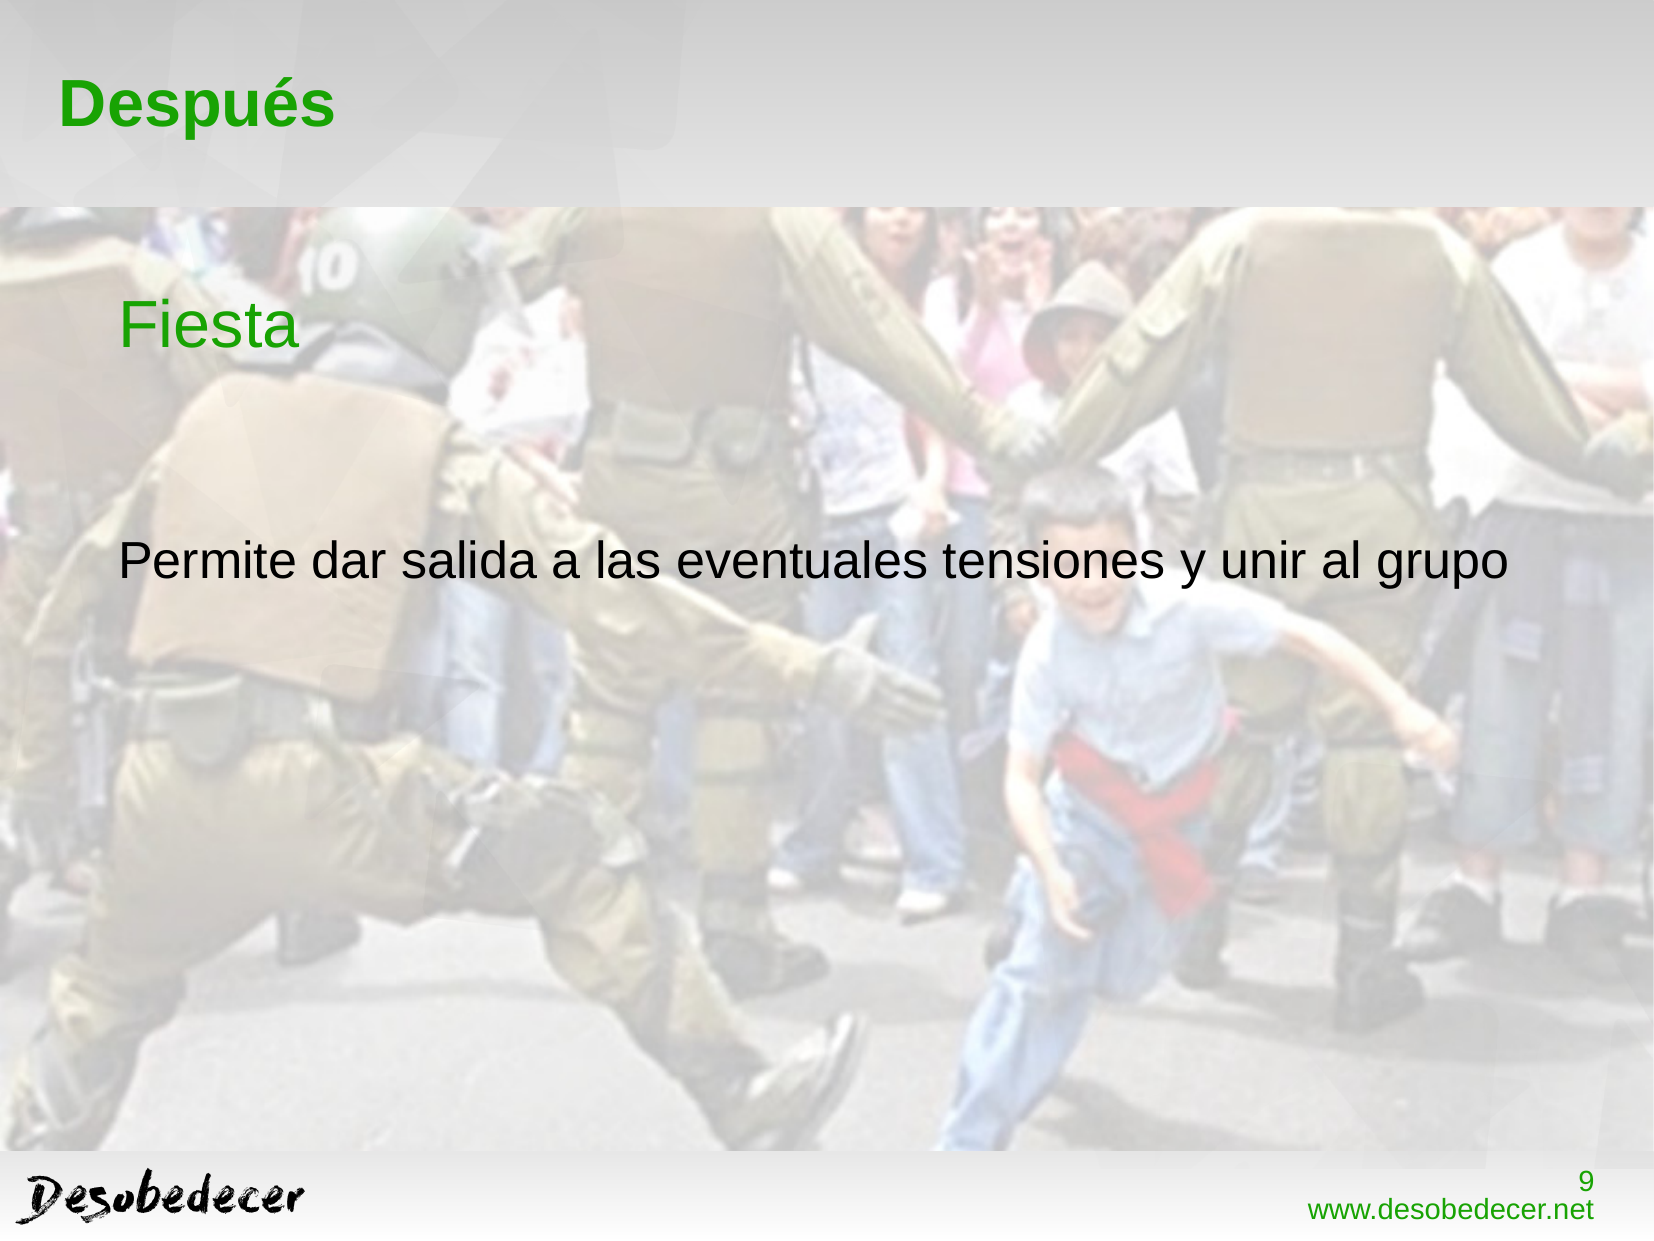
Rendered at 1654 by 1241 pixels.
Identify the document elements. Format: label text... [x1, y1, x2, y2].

title Fiesta [118, 236, 1388, 414]
list Permite dar salida a las eventuales tensiones y unir al grupo [118, 531, 1654, 709]
picture [11, 1162, 308, 1228]
picture [0, 0, 1654, 1169]
title Después [59, 29, 1595, 178]
